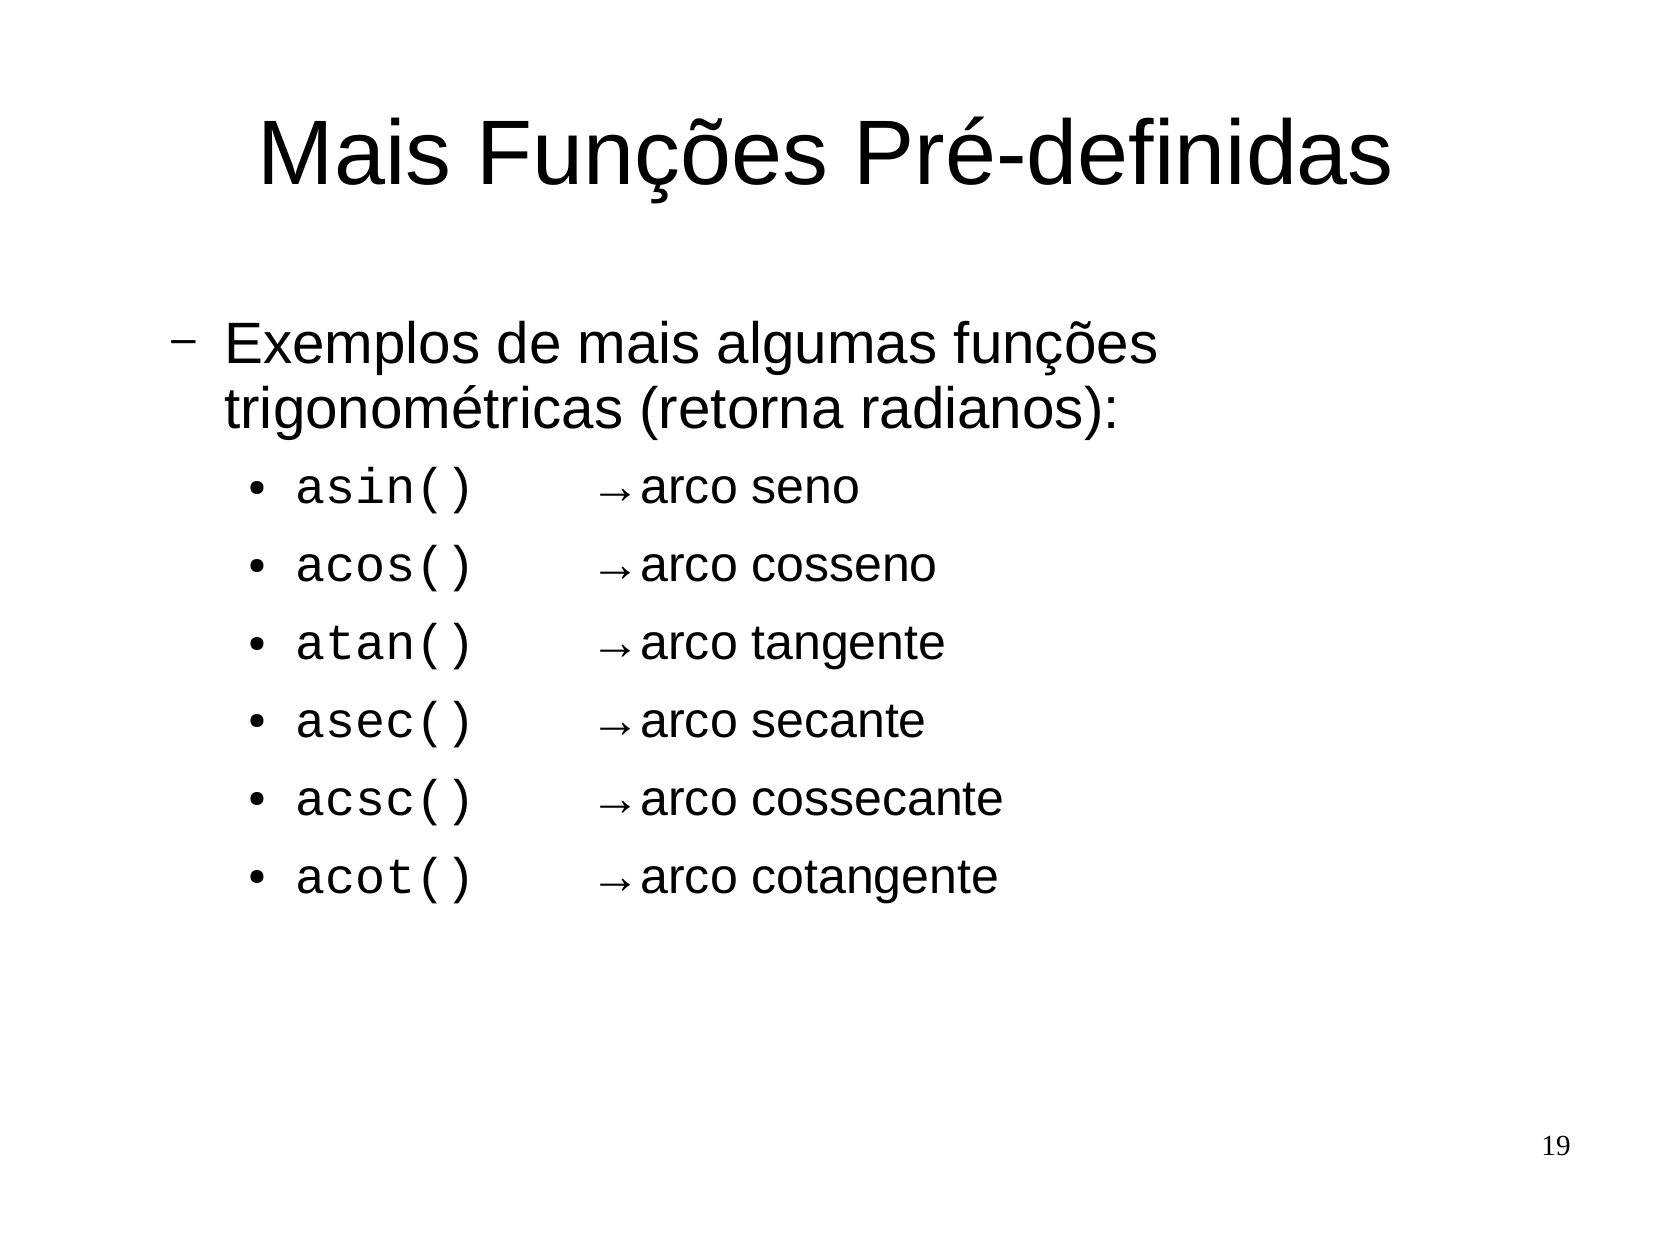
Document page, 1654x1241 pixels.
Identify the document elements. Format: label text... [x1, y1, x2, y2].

list Exemplos de mais algumas funções trigonométricas (retorna radianos): asin() →arco seno acos() →arco cosseno atan() →arco tangente asec() →arco secante acsc() →arco cossecante acot() →arco cotangente [82, 212, 1571, 1123]
title Mais Funções Pré-definidas [82, 49, 1571, 212]
